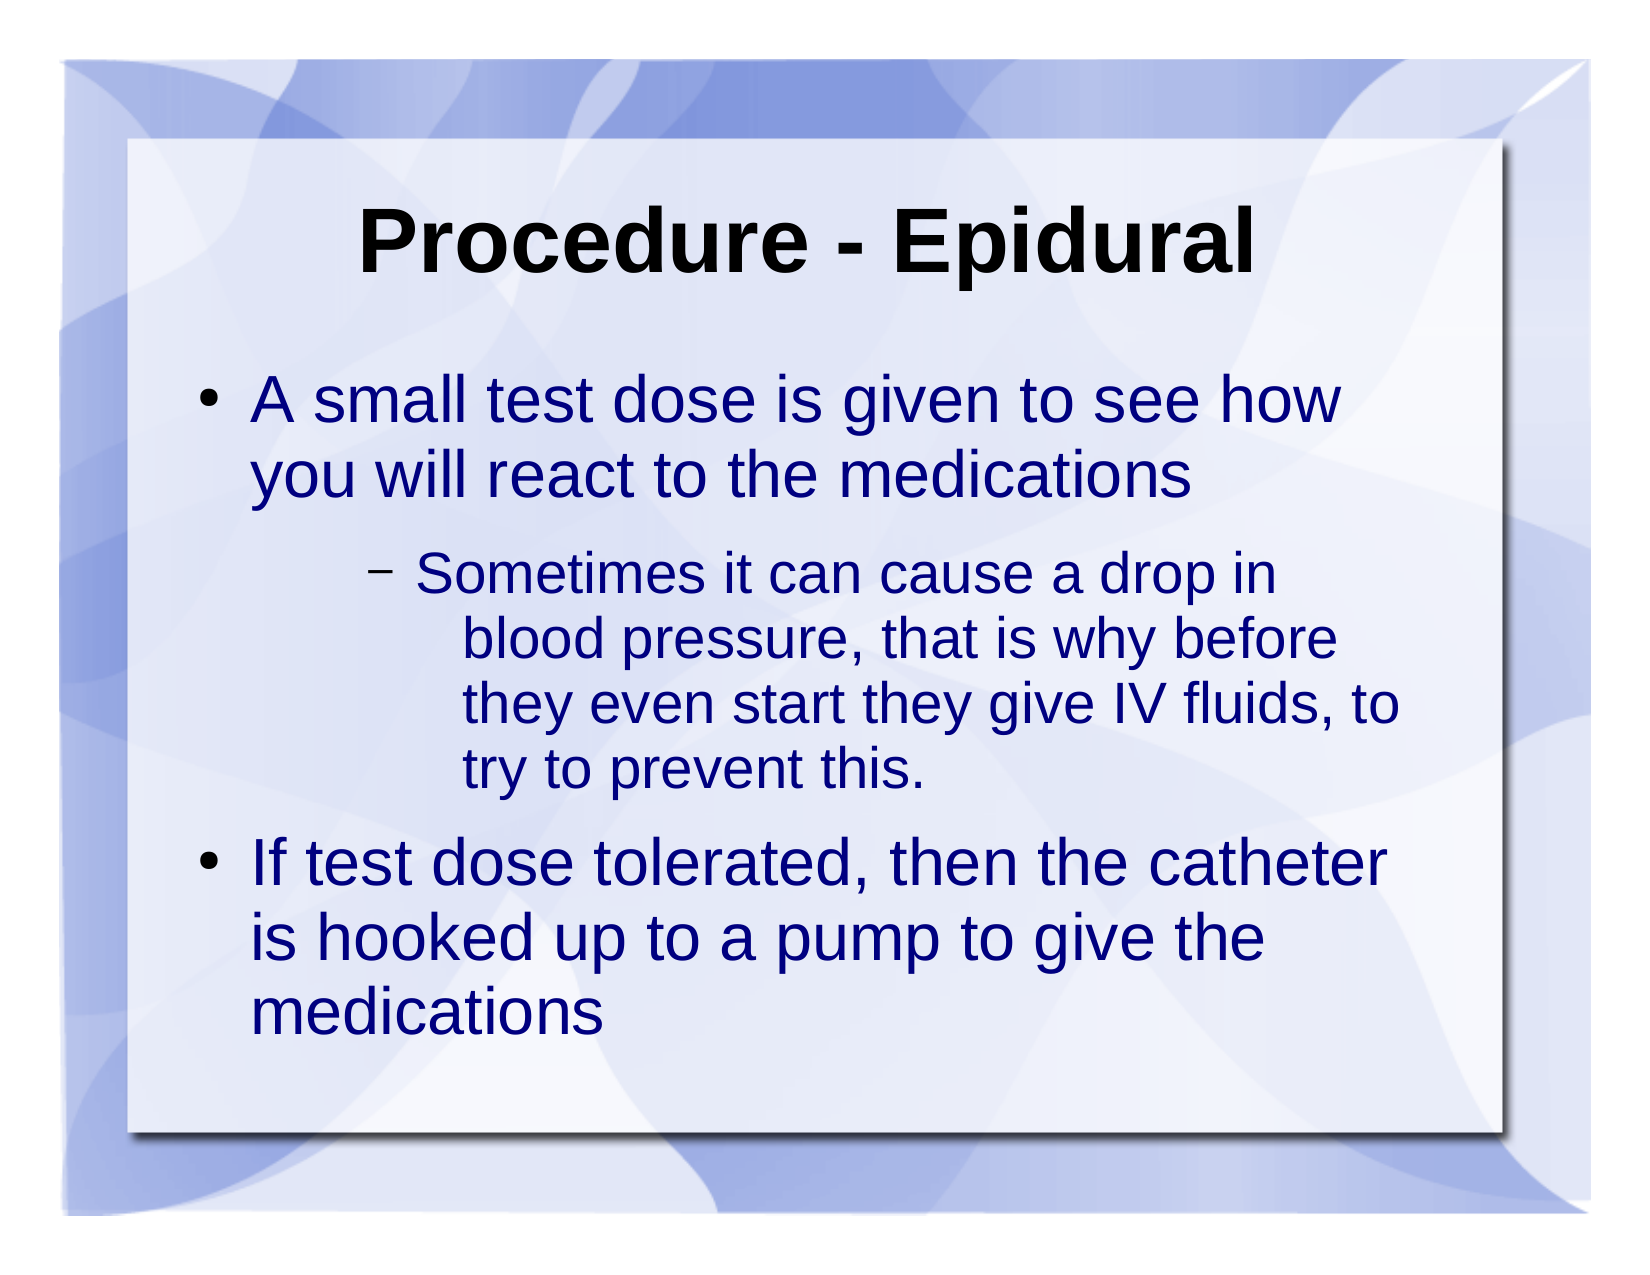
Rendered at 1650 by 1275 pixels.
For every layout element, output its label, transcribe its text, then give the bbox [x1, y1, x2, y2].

picture [59, 59, 1591, 1216]
title Procedure - Epidural [135, 151, 1482, 330]
list A small test dose is given to see how you will react to the medications Sometimes it can cause a drop in blood pressure, that is why before they even start they give IV fluids, to try to prevent this. If test dose tolerated, then the catheter is hooked up to a pump to give the medications [179, 362, 1438, 1049]
